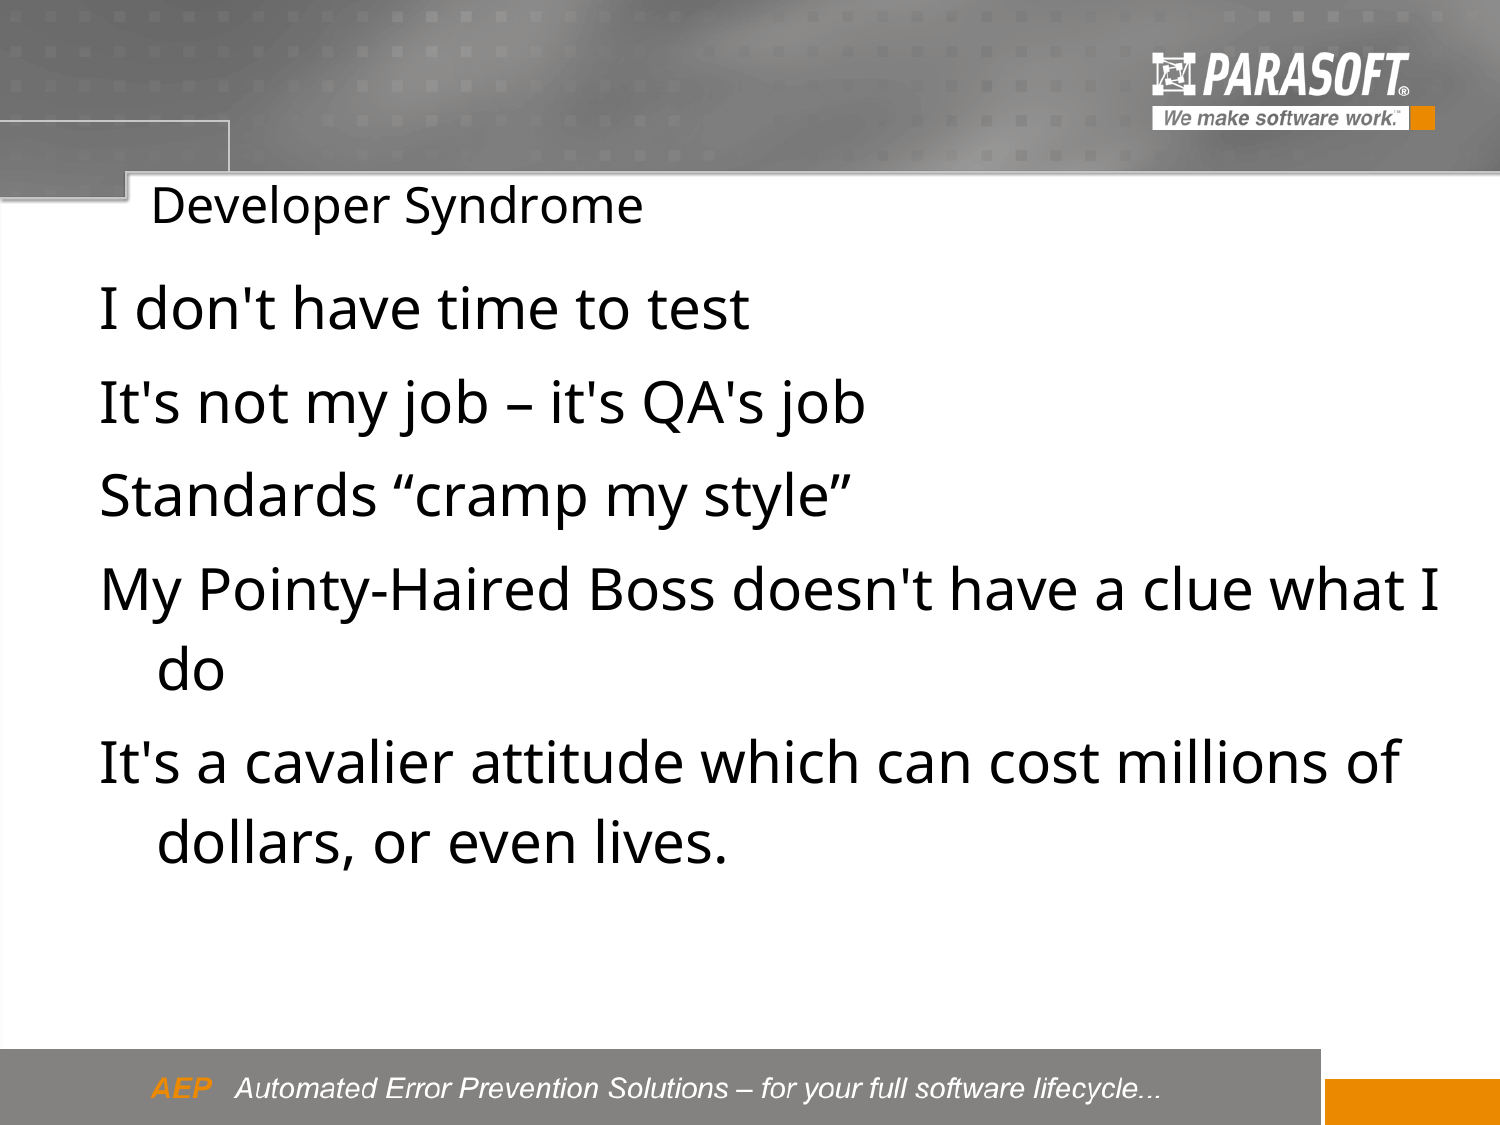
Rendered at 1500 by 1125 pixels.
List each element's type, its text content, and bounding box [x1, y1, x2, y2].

list I don't have time to test It's not my job – it's QA's job Standards “cramp my style” My Pointy-Haired Boss doesn't have a clue what I do It's a cavalier attitude which can cost millions of dollars, or even lives. [99, 267, 1450, 995]
title Developer Syndrome [150, 173, 1426, 235]
picture [0, 0, 1500, 1125]
